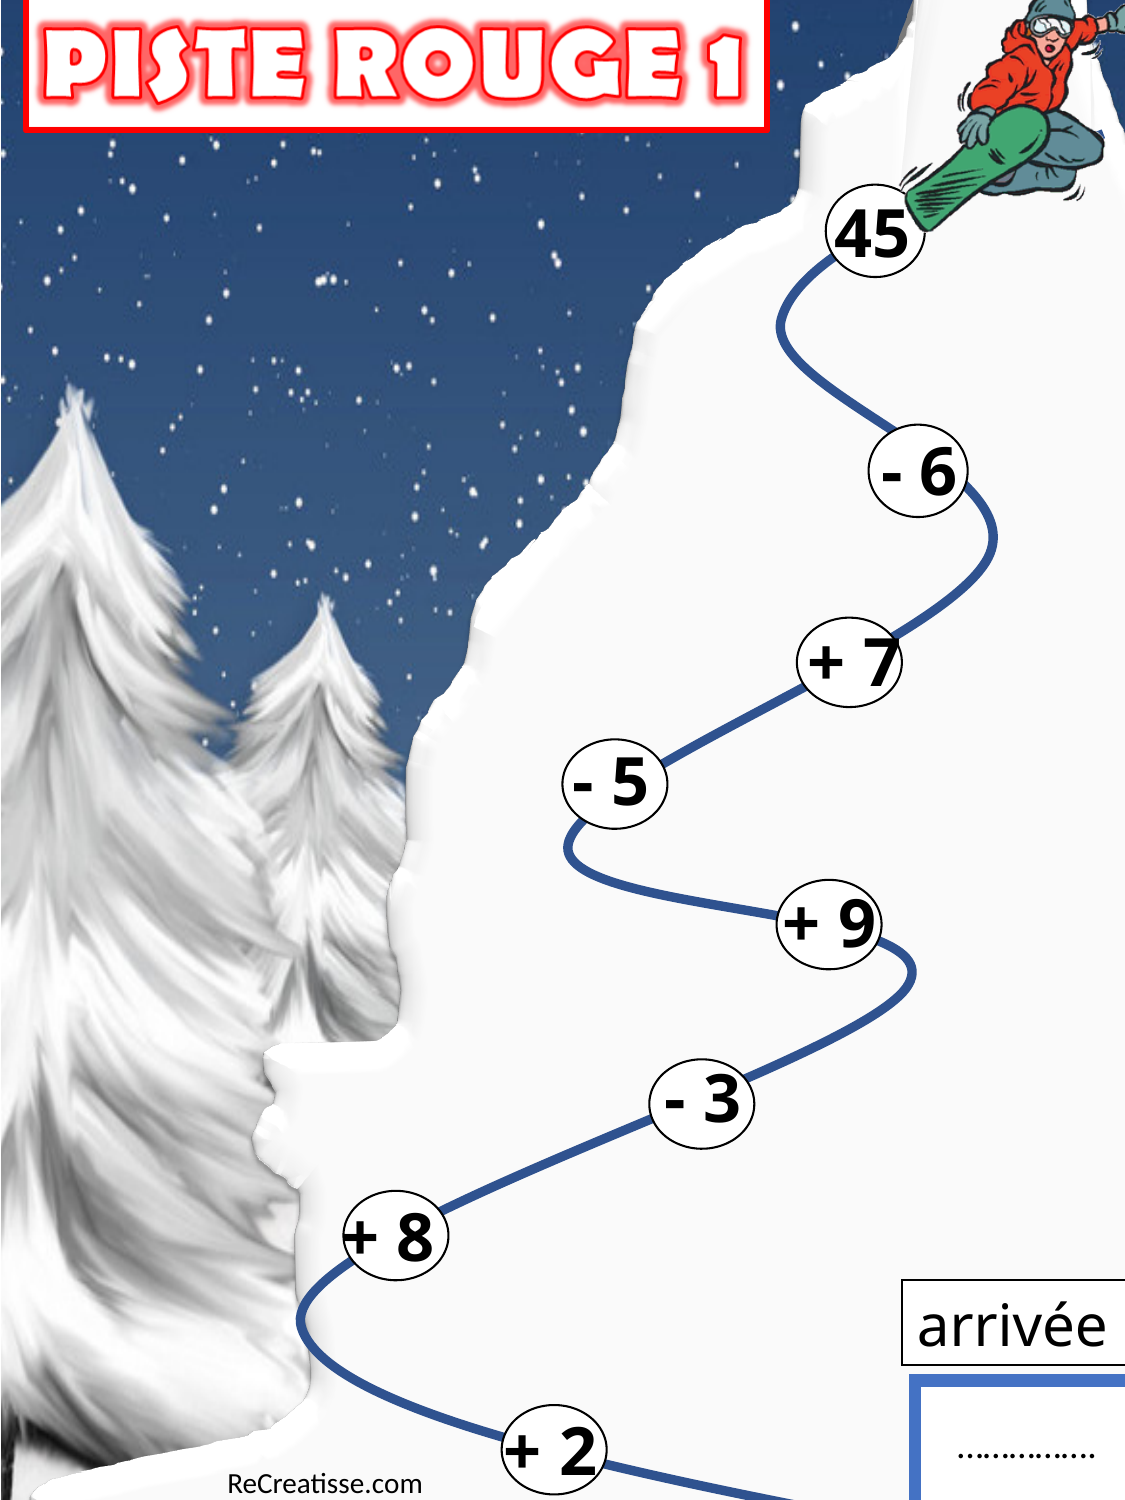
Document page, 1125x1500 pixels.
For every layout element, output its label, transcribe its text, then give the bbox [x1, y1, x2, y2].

text_box [676, 1143, 728, 1149]
text_box + 9 [768, 873, 915, 968]
text_box - 5 [558, 732, 705, 827]
text_box 45 [819, 183, 951, 278]
text_box arrivée [902, 1280, 1125, 1365]
text_box + 8 [326, 1188, 474, 1283]
text_box - 3 [649, 1048, 797, 1143]
text_box ……………. [915, 1380, 1125, 1500]
picture [1, 0, 1125, 1500]
text_box ReCreatisse.com [213, 1456, 438, 1500]
text_box + 2 [489, 1402, 636, 1497]
text_box + 7 [793, 612, 940, 707]
text_box - 6 [866, 421, 1014, 516]
